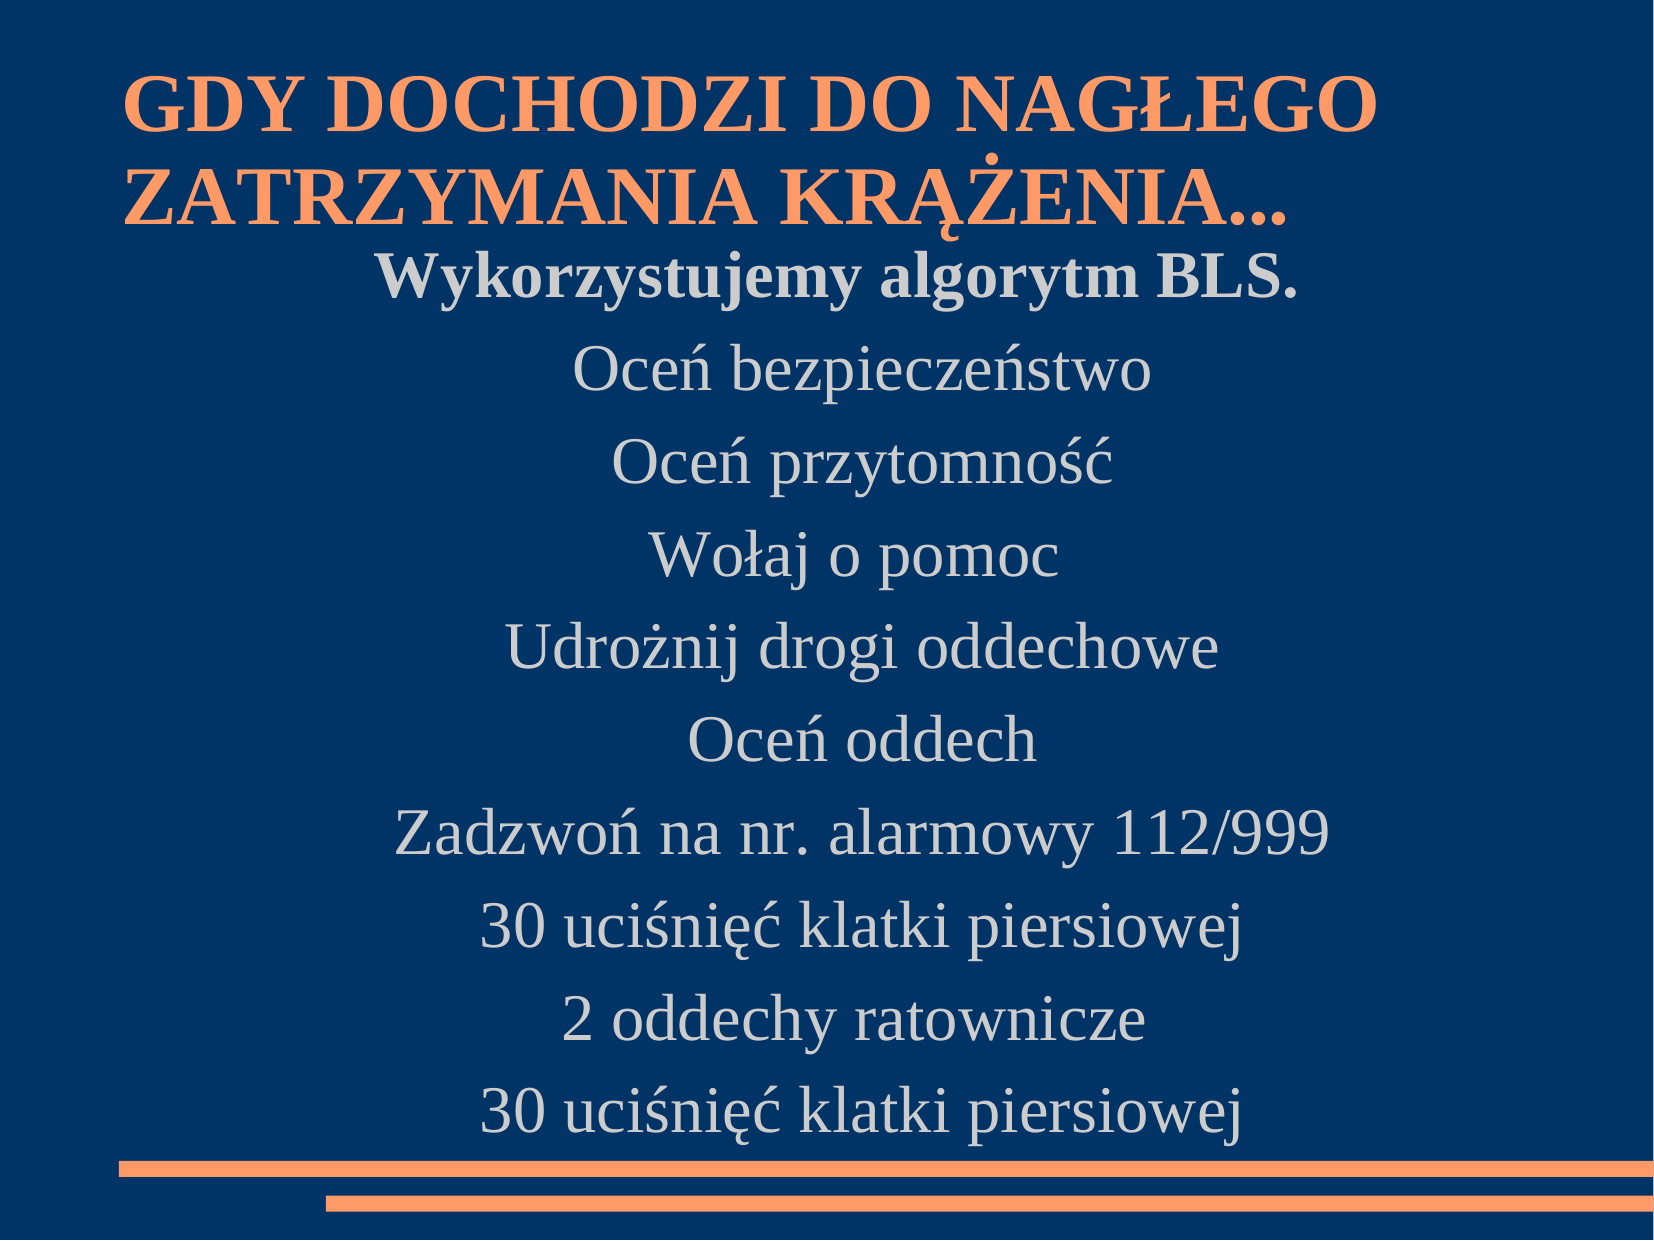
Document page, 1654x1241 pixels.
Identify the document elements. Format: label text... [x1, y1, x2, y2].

subtitle Wykorzystujemy algorytm BLS. Oceń bezpieczeństwo Oceń przytomność Wołaj o pomoc Udrożnij drogi oddechowe Oceń oddech Zadzwoń na nr. alarmowy 112/999 30 uciśnięć klatki piersiowej 2 oddechy ratownicze 30 uciśnięć klatki piersiowej [125, 238, 1565, 1241]
title GDY DOCHODZI DO NAGŁEGO ZATRZYMANIA KRĄŻENIA... [121, 53, 1534, 247]
